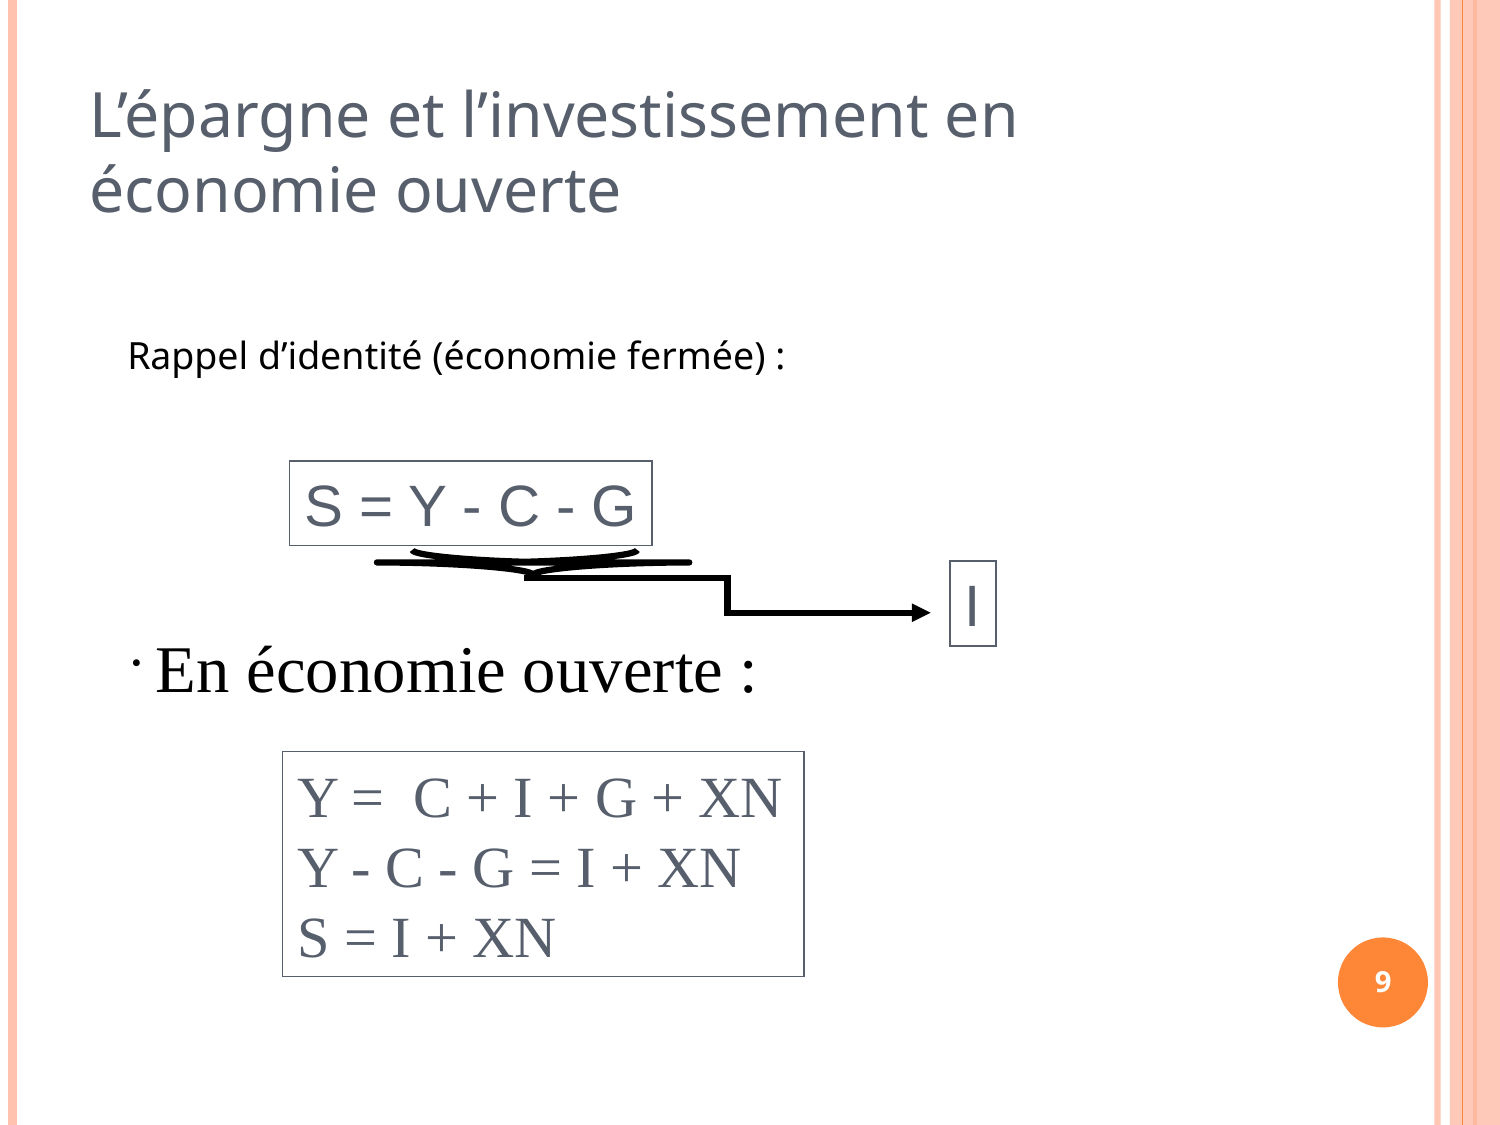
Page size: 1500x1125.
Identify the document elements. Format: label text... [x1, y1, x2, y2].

text_box I [950, 560, 996, 646]
title L’épargne et l’investissement en économie ouverte [75, 45, 1300, 233]
text_box En économie ouverte : [117, 618, 775, 714]
slide_number <numéro> [1333, 940, 1434, 1027]
text_box Y = C + I + G + XN Y - C - G = I + XN S = I + XN [282, 751, 805, 977]
list Rappel d’identité (économie fermée) : [112, 324, 1388, 435]
text_box S = Y - C - G [289, 460, 653, 546]
